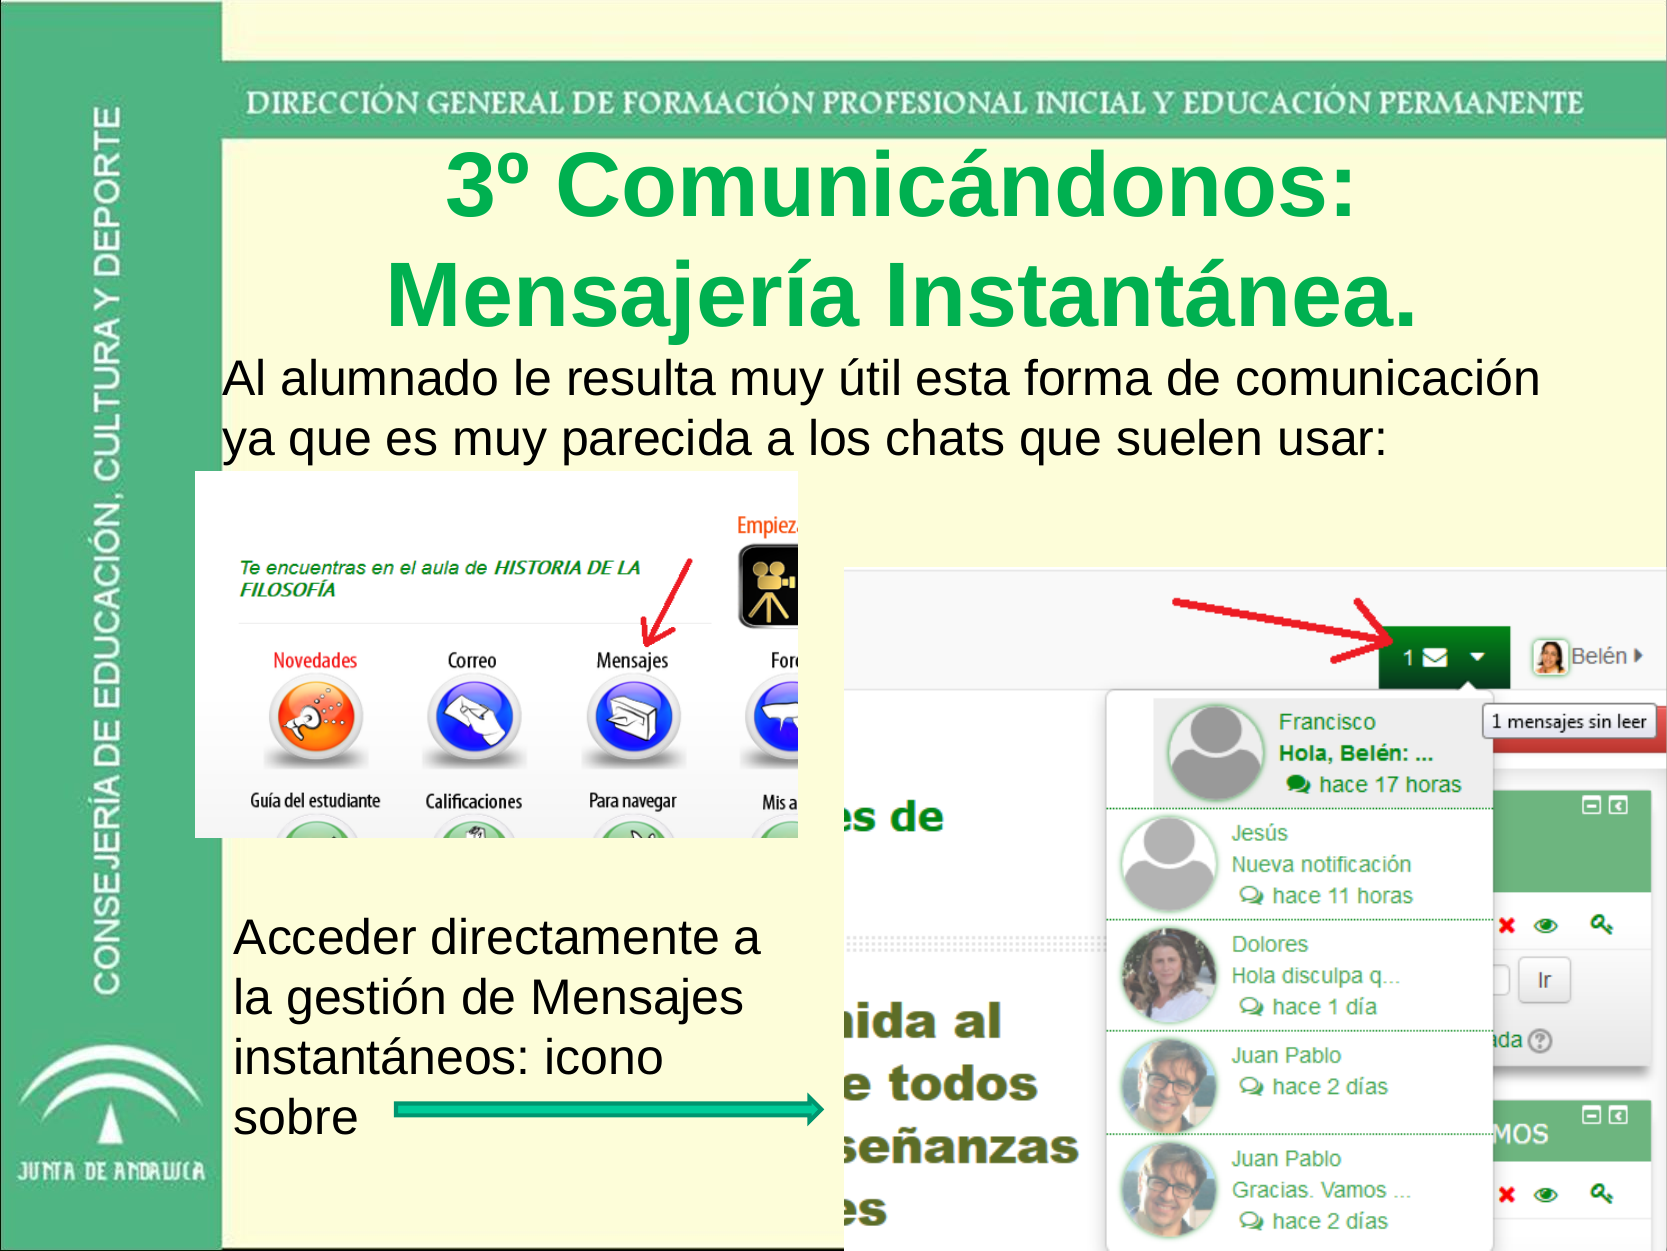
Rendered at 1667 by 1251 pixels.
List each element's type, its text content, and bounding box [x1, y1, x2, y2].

picture [0, 0, 1667, 1251]
list Al alumnado le resulta muy útil esta forma de comunicación ya que es muy parecida a los chats que suelen usar: [206, 329, 1623, 1251]
title 3º Comunicándonos: Mensajería Instantánea. [195, 117, 1612, 353]
text_box Acceder directamente a la gestión de Mensajes instantáneos: icono sobre [219, 896, 798, 1153]
